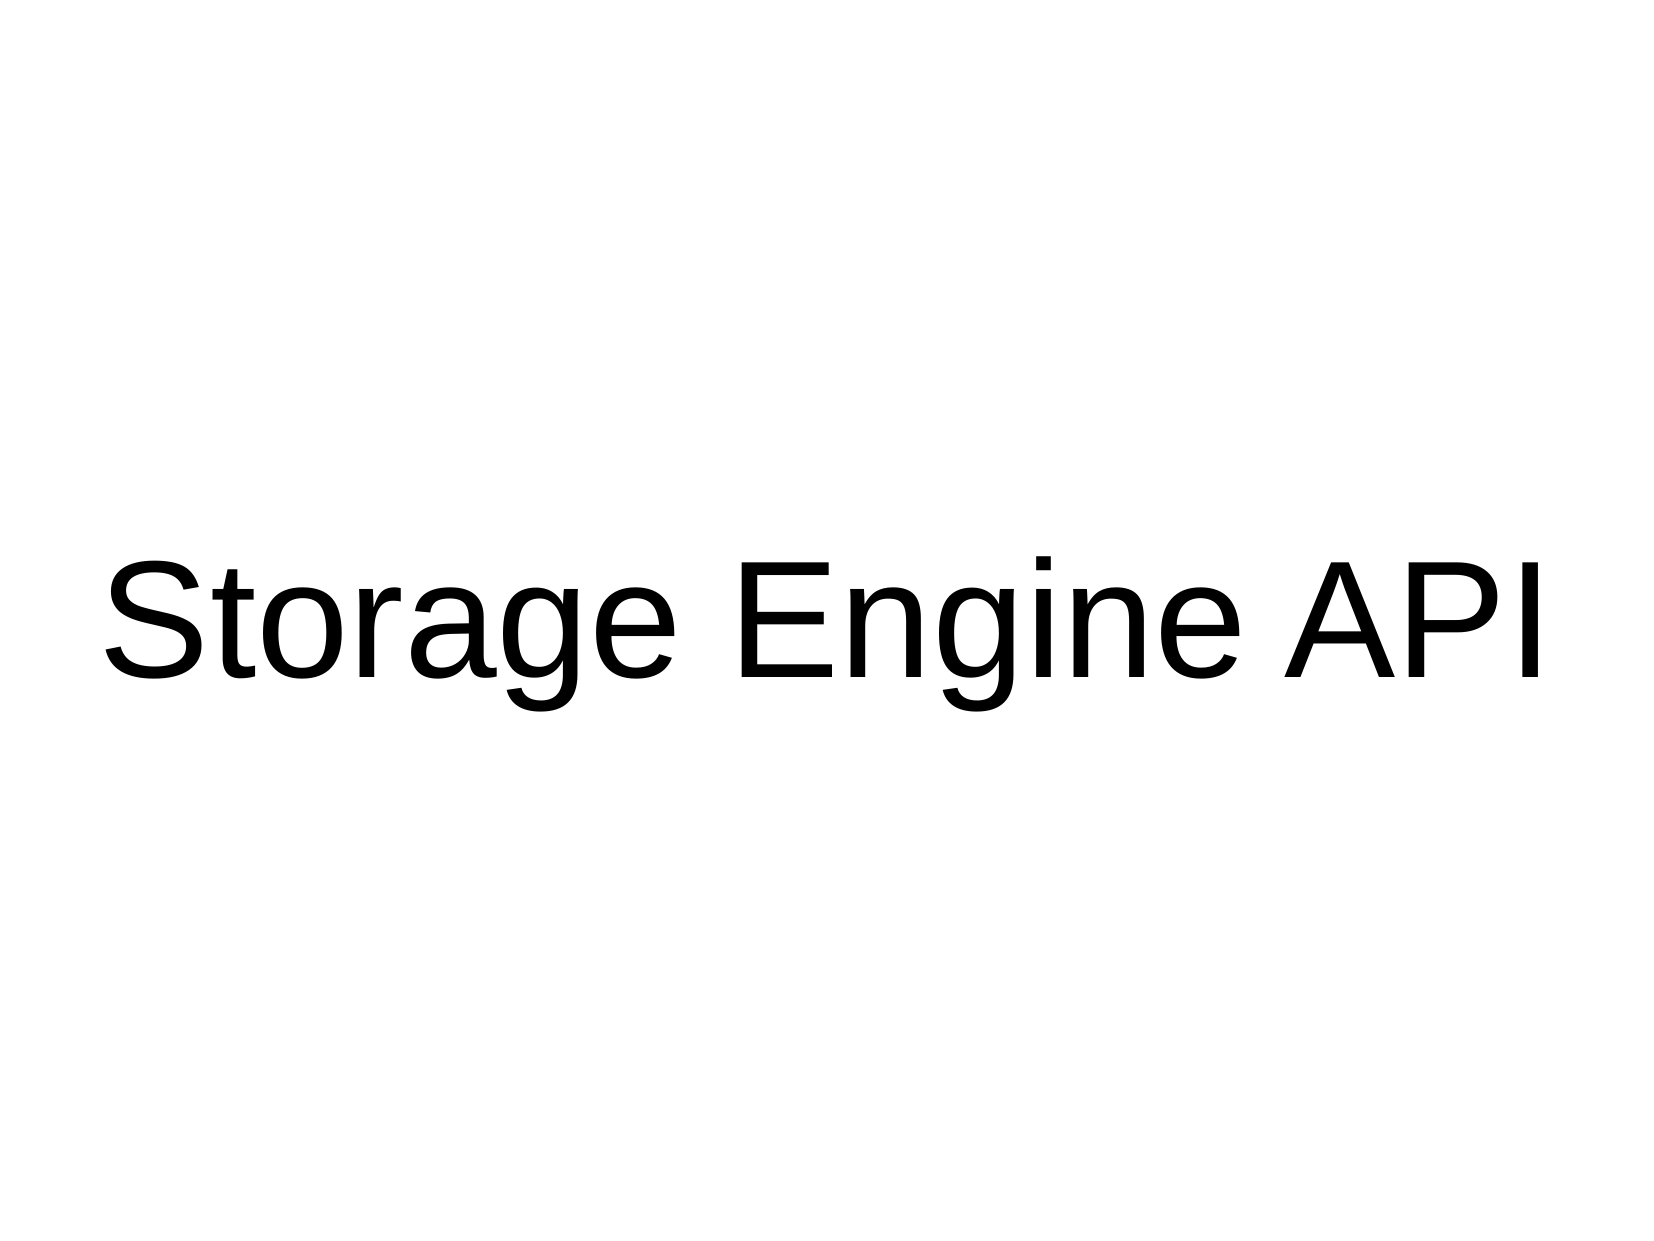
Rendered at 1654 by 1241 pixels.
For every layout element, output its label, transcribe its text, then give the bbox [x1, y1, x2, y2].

title Storage Engine API [0, 516, 1654, 724]
